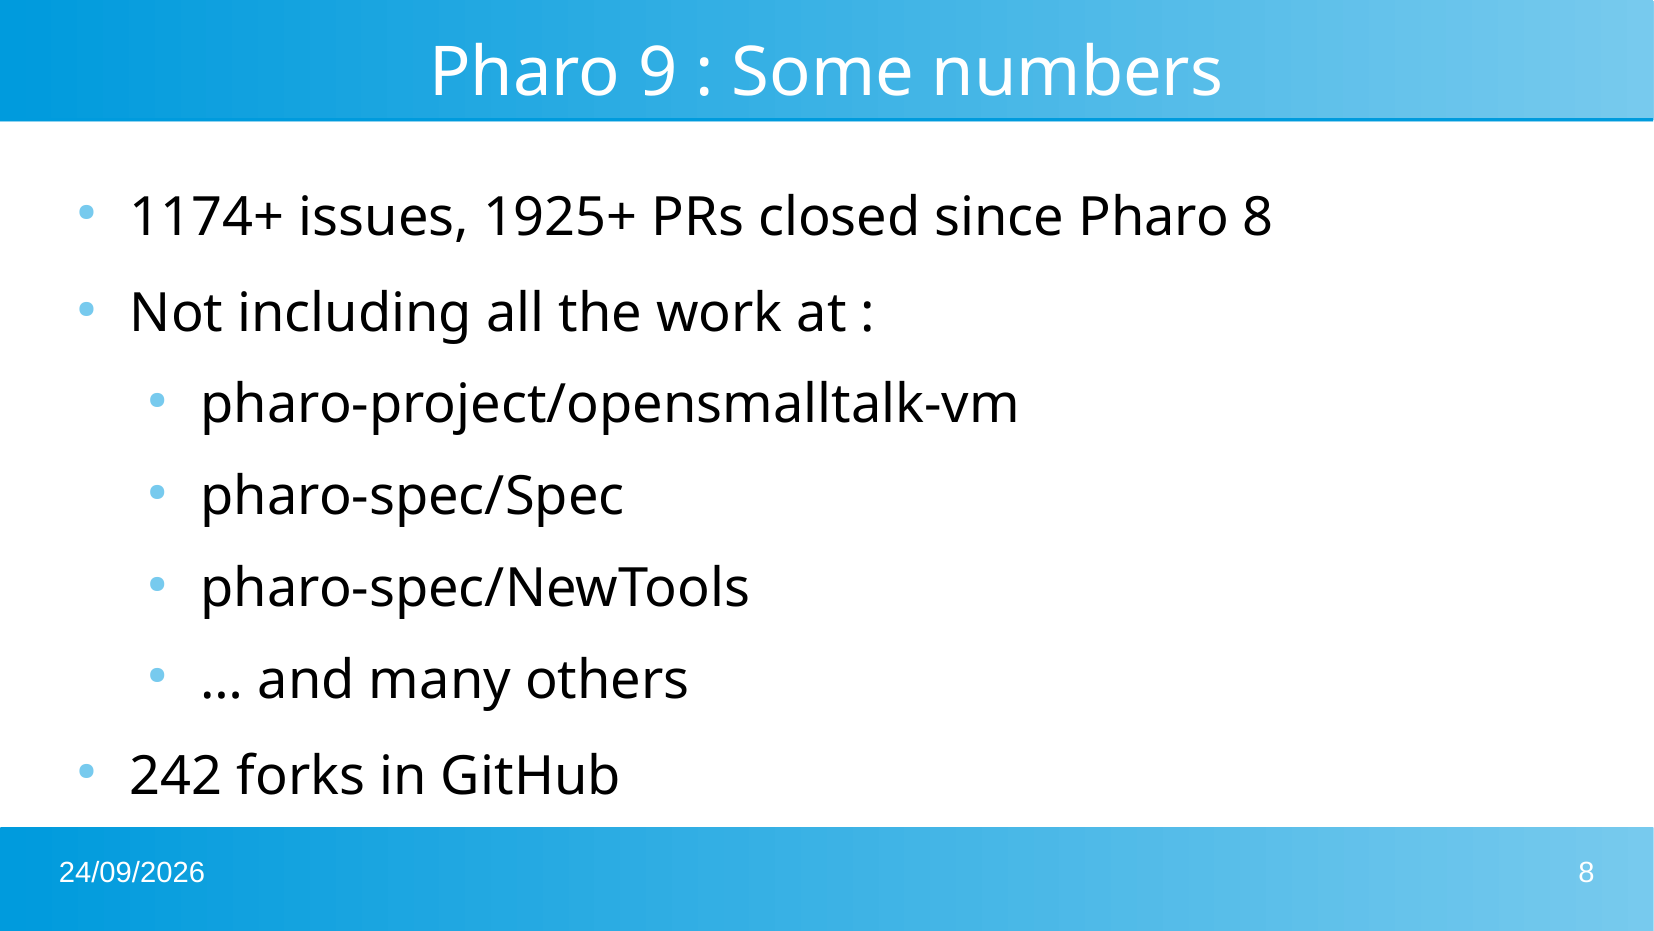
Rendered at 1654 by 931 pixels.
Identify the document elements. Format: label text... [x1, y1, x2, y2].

title Pharo 9 : Some numbers [59, 28, 1595, 109]
list 1174+ issues, 1925+ PRs closed since Pharo 8 Not including all the work at : pharo-project/opensmalltalk-vm pharo-spec/Spec pharo-spec/NewTools … and many others 242 forks in GitHub [59, 177, 1595, 768]
